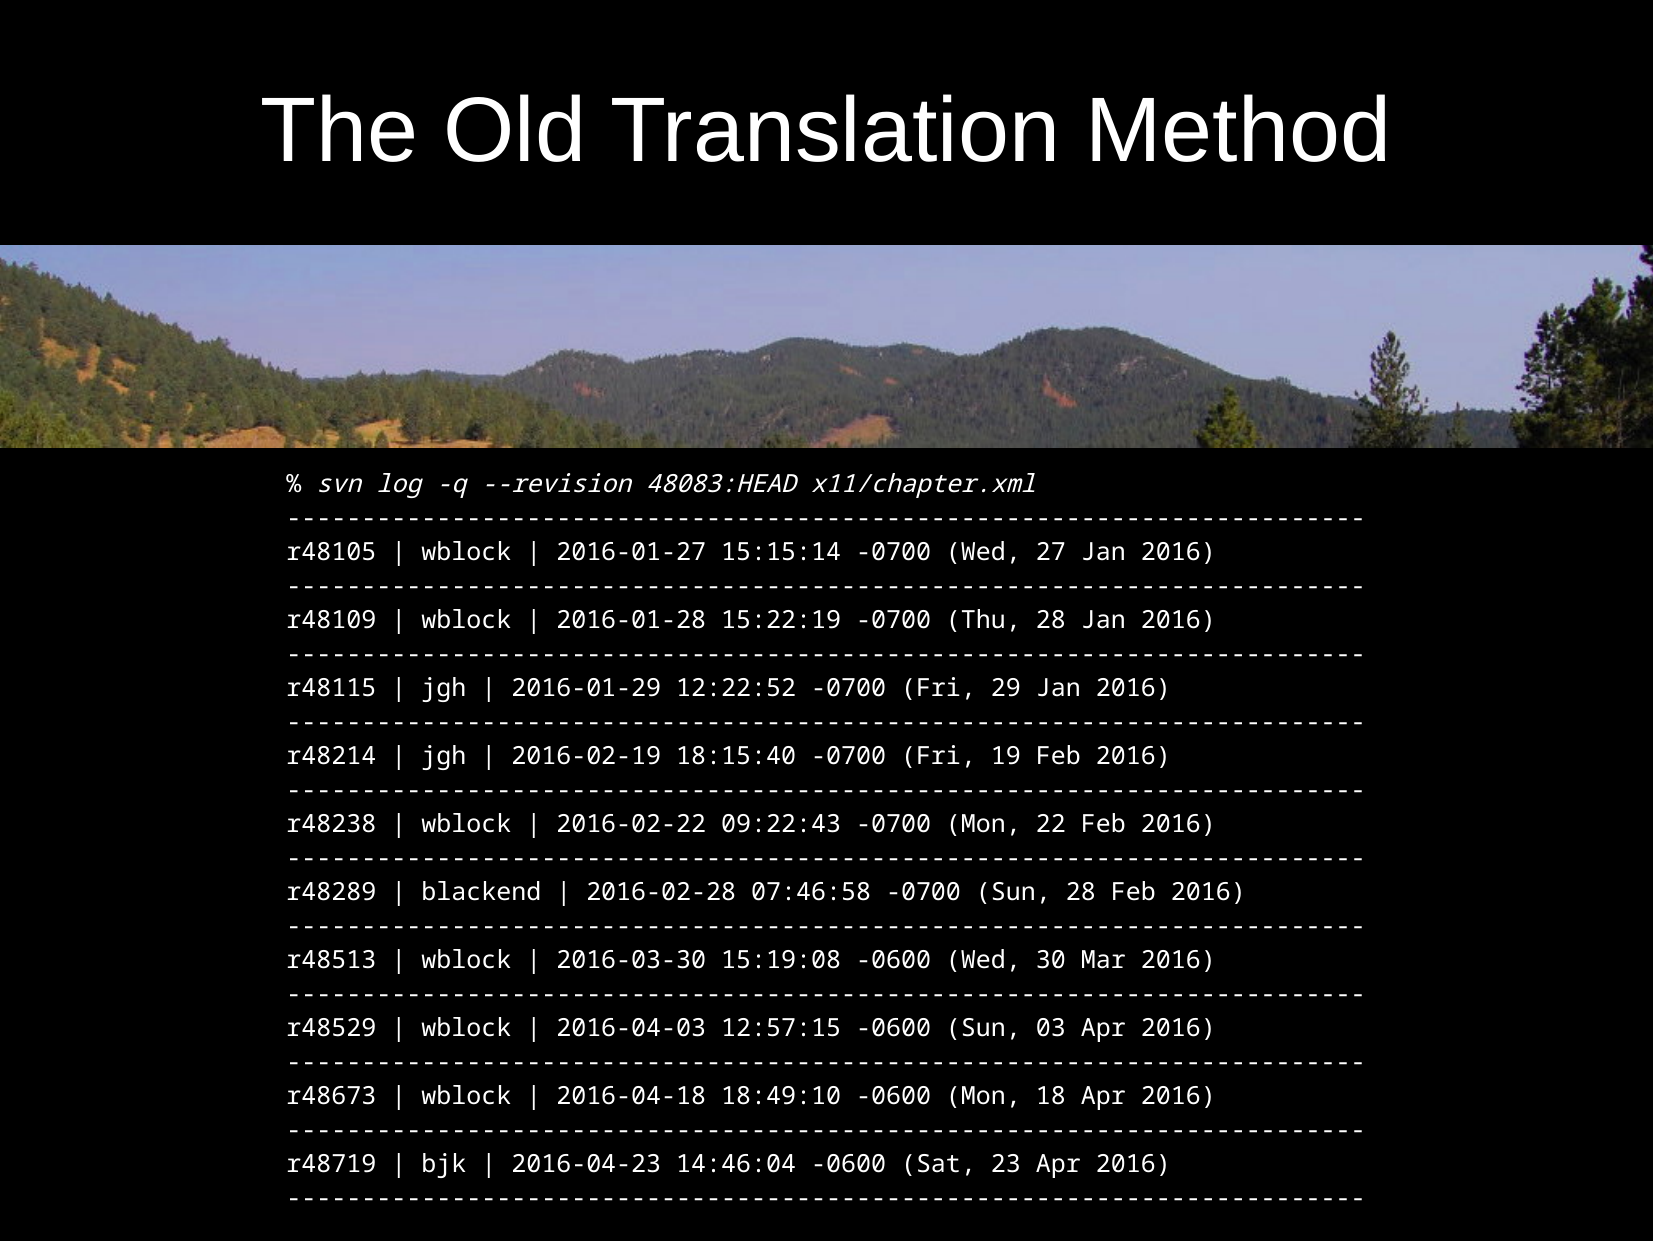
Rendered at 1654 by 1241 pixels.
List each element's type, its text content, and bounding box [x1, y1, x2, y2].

picture [0, 245, 1653, 448]
text_box % svn log -q --revision 48083:HEAD x11/chapter.xml ------------------------------------------------------------------------ r48105 | wblock | 2016-01-27 15:15:14 -0700 (Wed, 27 Jan 2016) ------------------------------------------------------------------------ r48109 | wblock | 2016-01-28 15:22:19 -0700 (Thu, 28 Jan 2016) ------------------------------------------------------------------------ r48115 | jgh | 2016-01-29 12:22:52 -0700 (Fri, 29 Jan 2016) ------------------------------------------------------------------------ r48214 | jgh | 2016-02-19 18:15:40 -0700 (Fri, 19 Feb 2016) ------------------------------------------------------------------------ r48238 | wblock | 2016-02-22 09:22:43 -0700 (Mon, 22 Feb 2016) ------------------------------------------------------------------------ r48289 | blackend | 2016-02-28 07:46:58 -0700 (Sun, 28 Feb 2016) ------------------------------------------------------------------------ r48513 | wblock | 2016-03-30 15:19:08 -0600 (Wed, 30 Mar 2016) ------------------------------------------------------------------------ r48529 | wblock | 2016-04-03 12:57:15 -0600 (Sun, 03 Apr 2016) ------------------------------------------------------------------------ r48673 | wblock | 2016-04-18 18:49:10 -0600 (Mon, 18 Apr 2016) ------------------------------------------------------------------------ r48719 | bjk | 2016-04-23 14:46:04 -0600 (Sat, 23 Apr 2016) ------------------------------------------------------------------------ [262, 480, 1391, 1201]
title The Old Translation Method [82, 49, 1571, 211]
